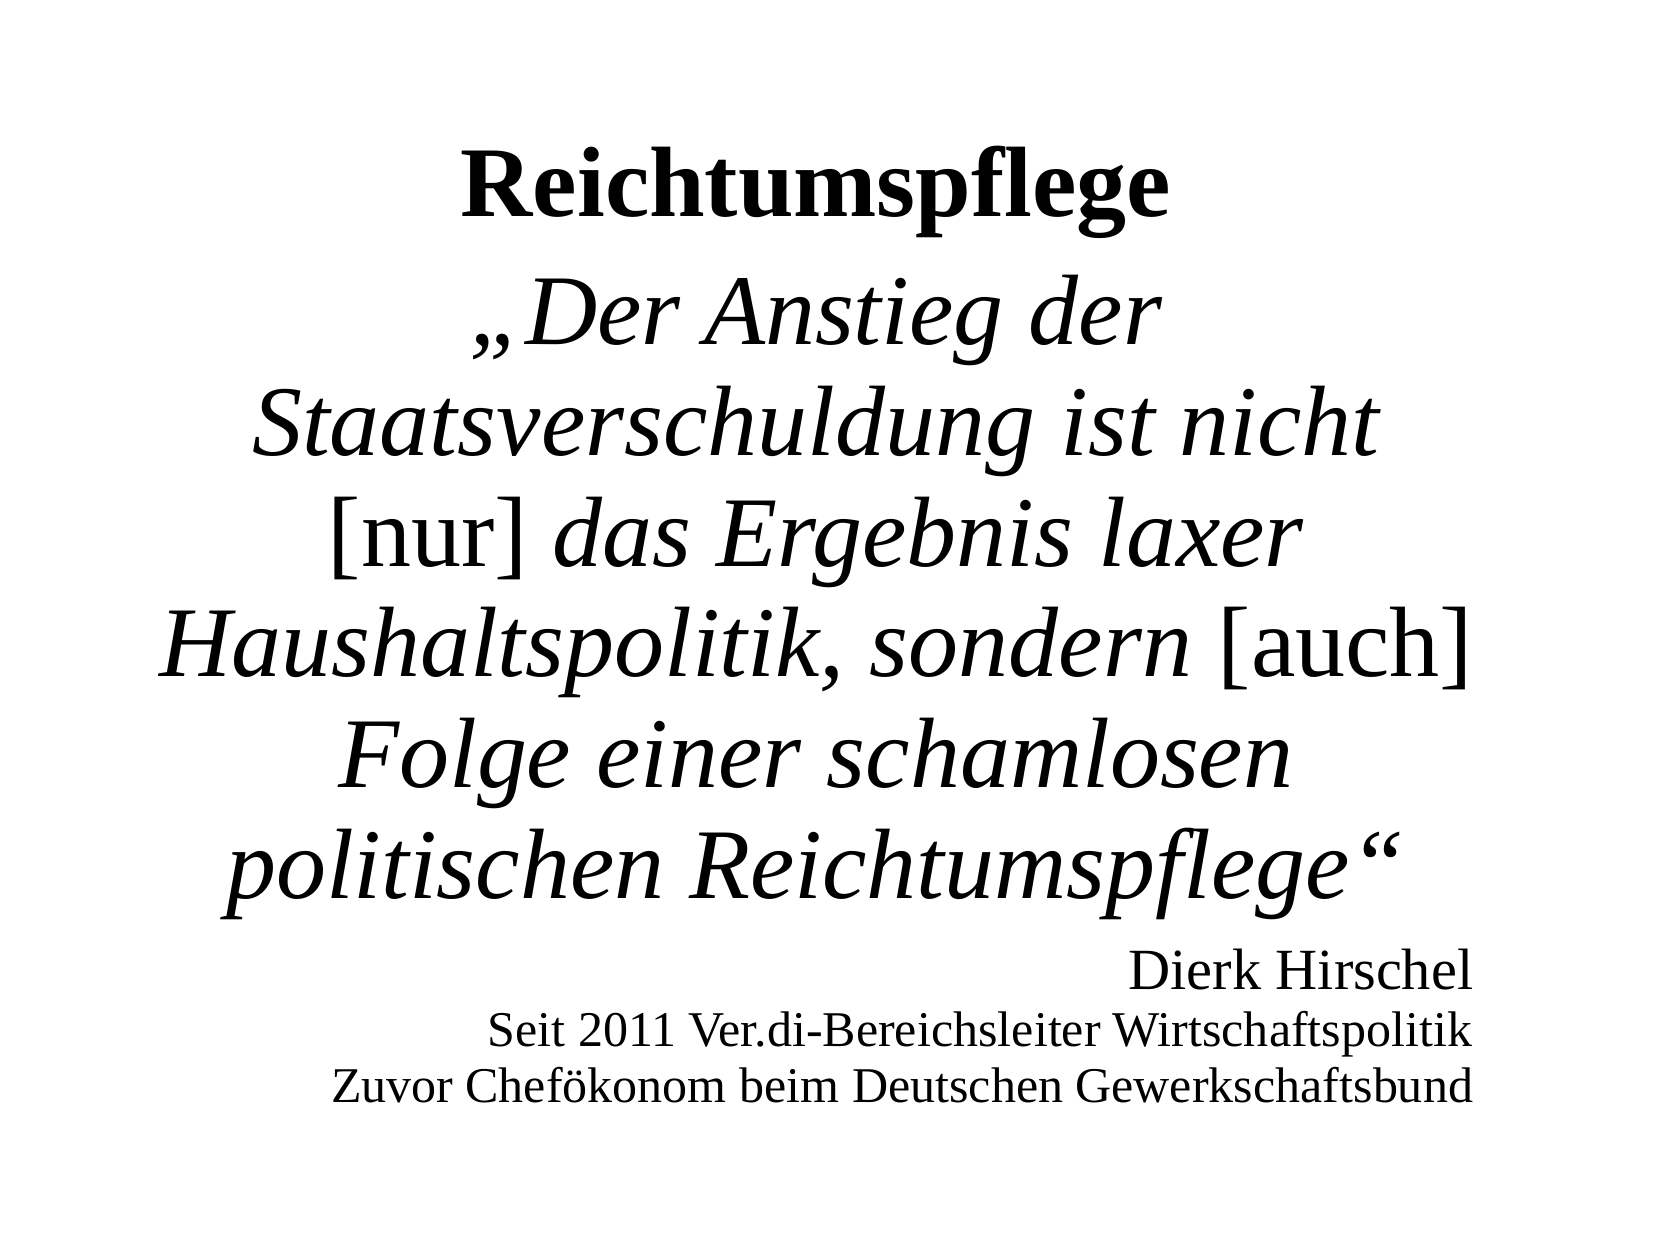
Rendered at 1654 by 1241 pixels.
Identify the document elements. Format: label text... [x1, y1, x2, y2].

text_box Reichtumspflege „Der Anstieg der Staatsverschuldung ist nicht [nur] das Ergebnis laxer Haushaltspolitik, sondern [auch] Folge einer schamlosen politischen Reichtumspflege“ Dierk Hirschel Seit 2011 Ver.di-Bereichsleiter Wirtschaftspolitik Zuvor Chefökonom beim Deutschen Gewerkschaftsbund [144, 119, 1510, 1121]
